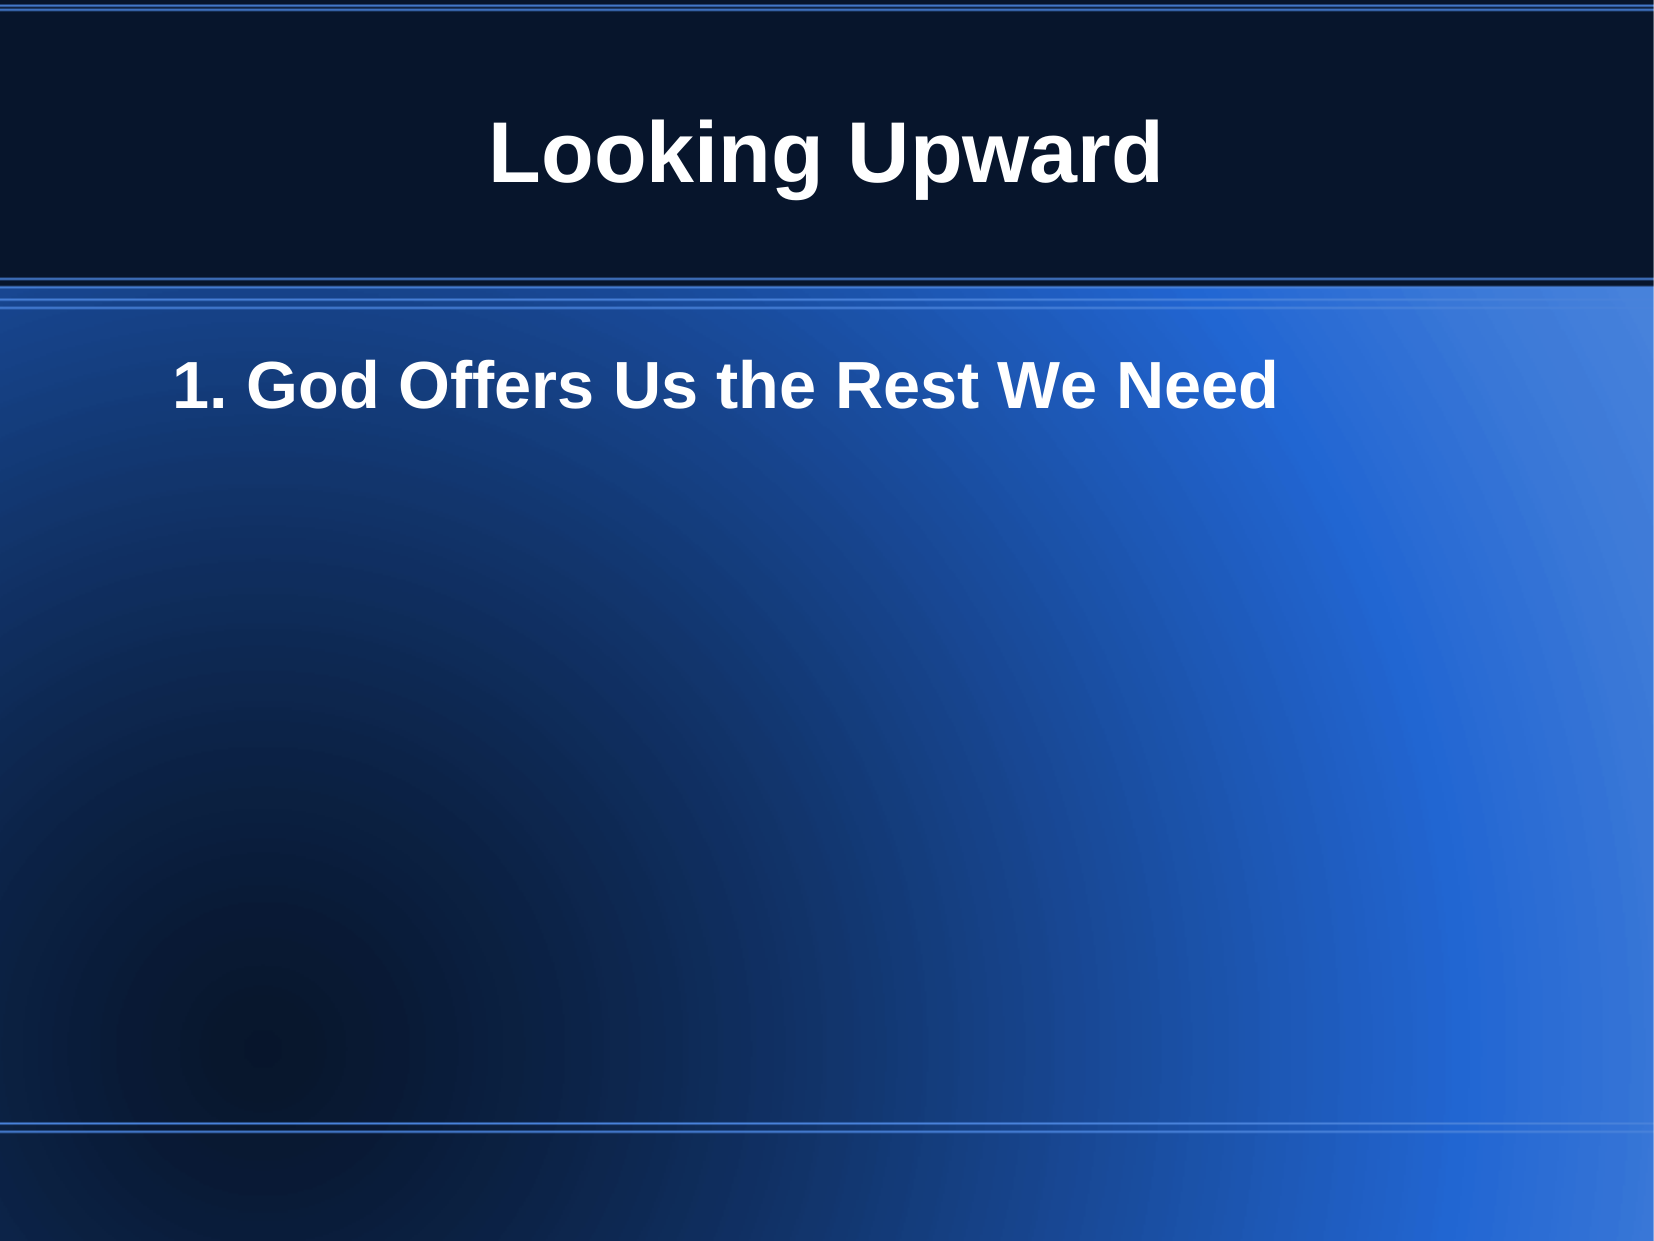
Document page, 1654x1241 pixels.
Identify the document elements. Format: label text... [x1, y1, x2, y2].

list 1. God Offers Us the Rest We Need [101, 348, 1591, 1051]
title Looking Upward [82, 49, 1571, 257]
picture [0, 0, 1654, 1241]
